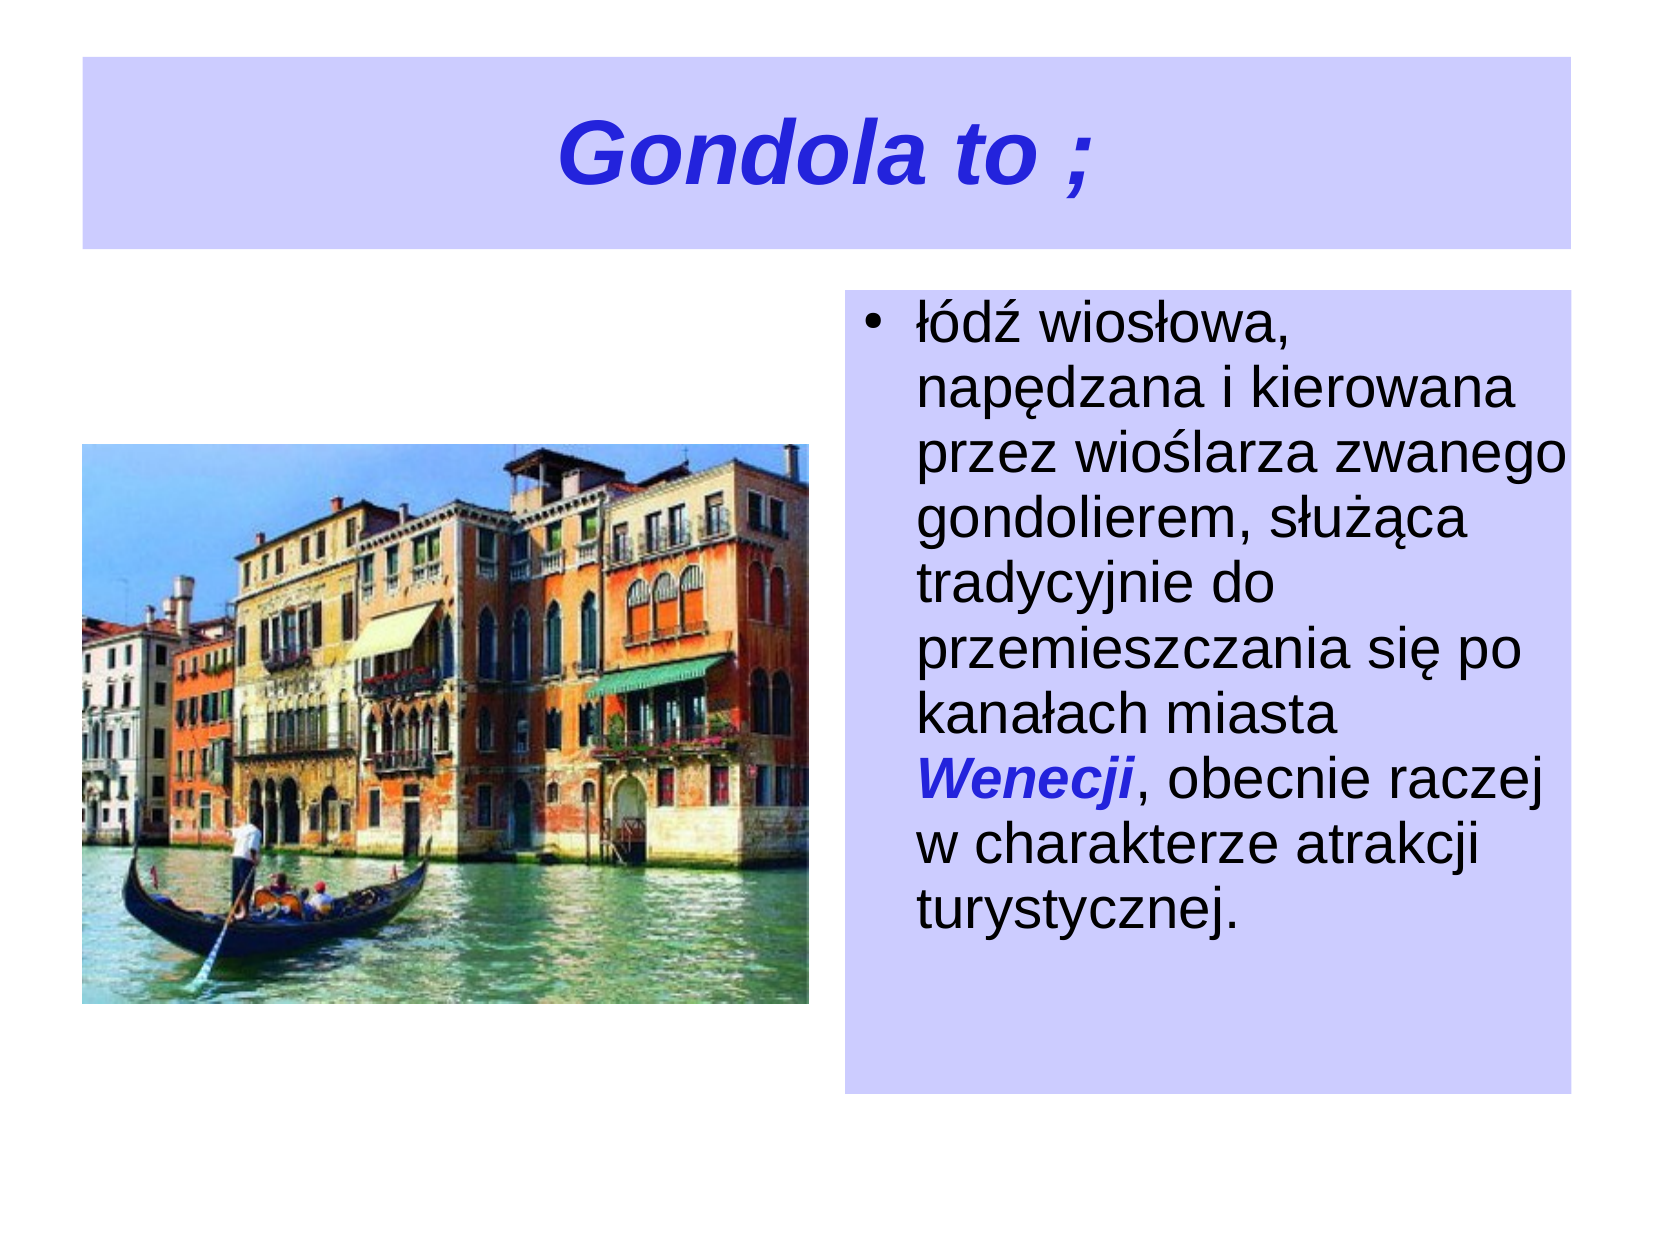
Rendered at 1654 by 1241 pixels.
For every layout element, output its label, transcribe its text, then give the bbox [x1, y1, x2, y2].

list łódź wiosłowa, napędzana i kierowana przez wioślarza zwanego gondolierem, służąca tradycyjnie do przemieszczania się po kanałach miasta Wenecji, obecnie raczej w charakterze atrakcji turystycznej. [845, 290, 1572, 1094]
picture [82, 444, 809, 1004]
title Gondola to ; [82, 56, 1571, 250]
